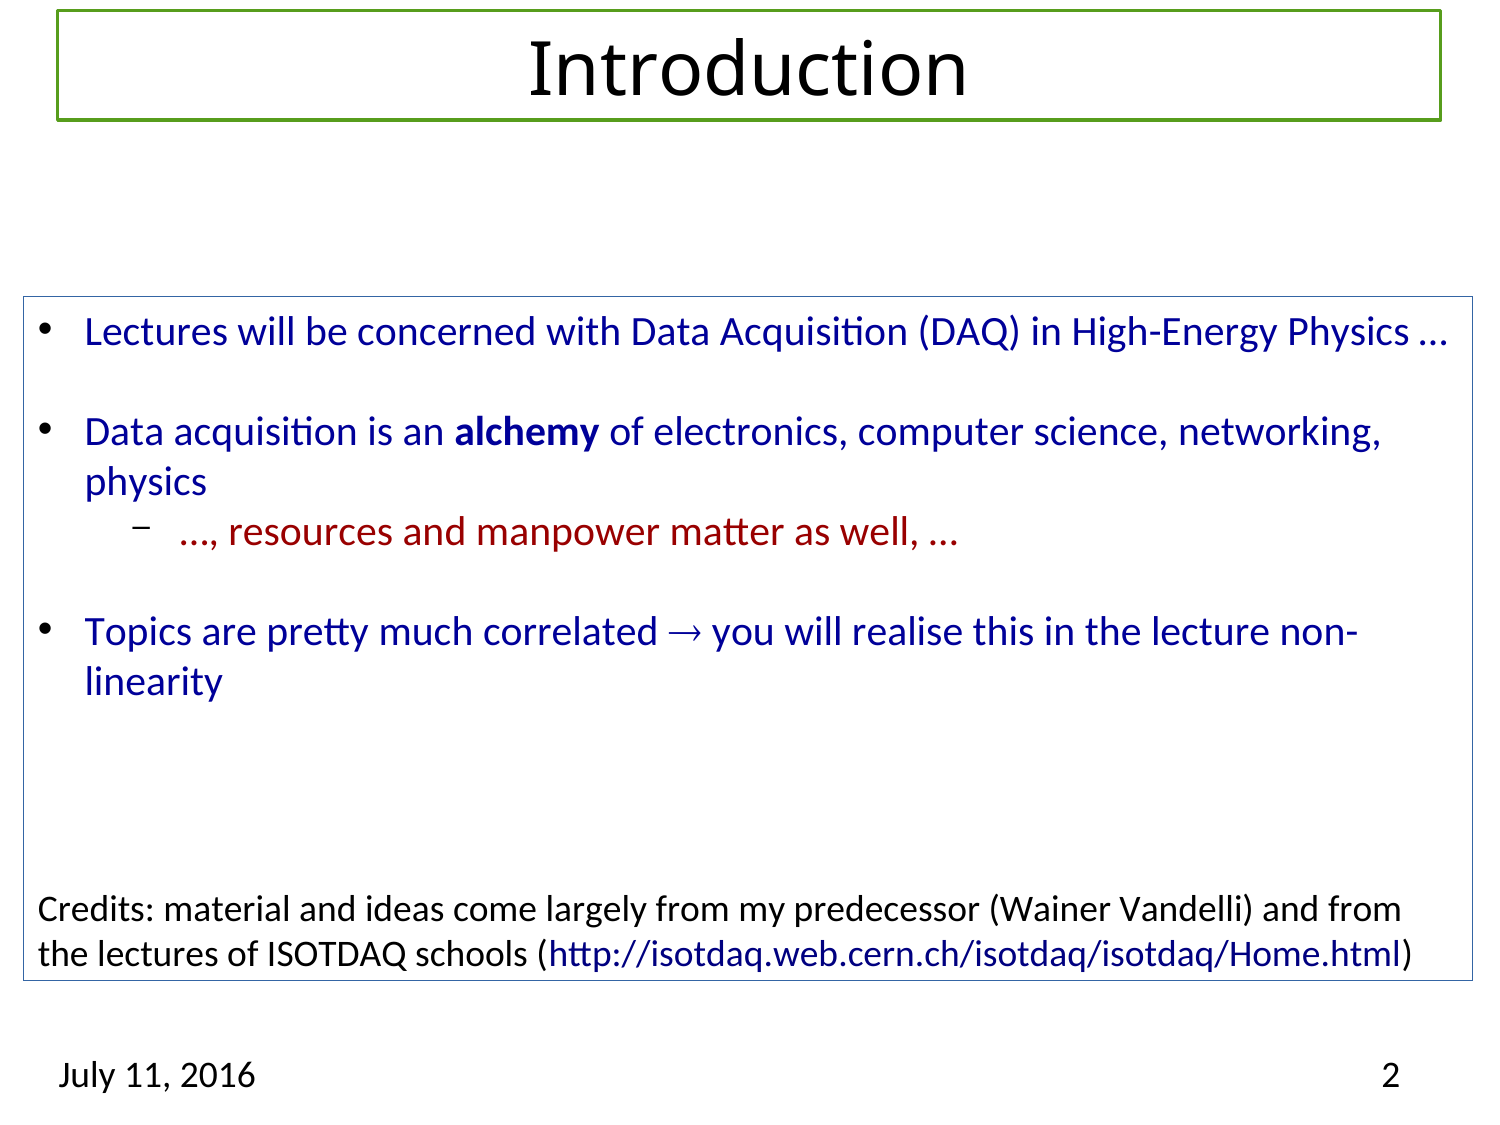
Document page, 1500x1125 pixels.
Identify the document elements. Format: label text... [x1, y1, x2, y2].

text_box Lectures will be concerned with Data Acquisition (DAQ) in High-Energy Physics … Data acquisition is an alchemy of electronics, computer science, networking, physics …, resources and manpower matter as well, … Topics are pretty much correlated  you will realise this in the lecture non-linearity Credits: material and ideas come largely from my predecessor (Wainer Vandelli) and from the lectures of ISOTDAQ schools (http://isotdaq.web.cern.ch/isotdaq/isotdaq/Home.html) [23, 296, 1473, 981]
title Introduction [57, 10, 1441, 121]
